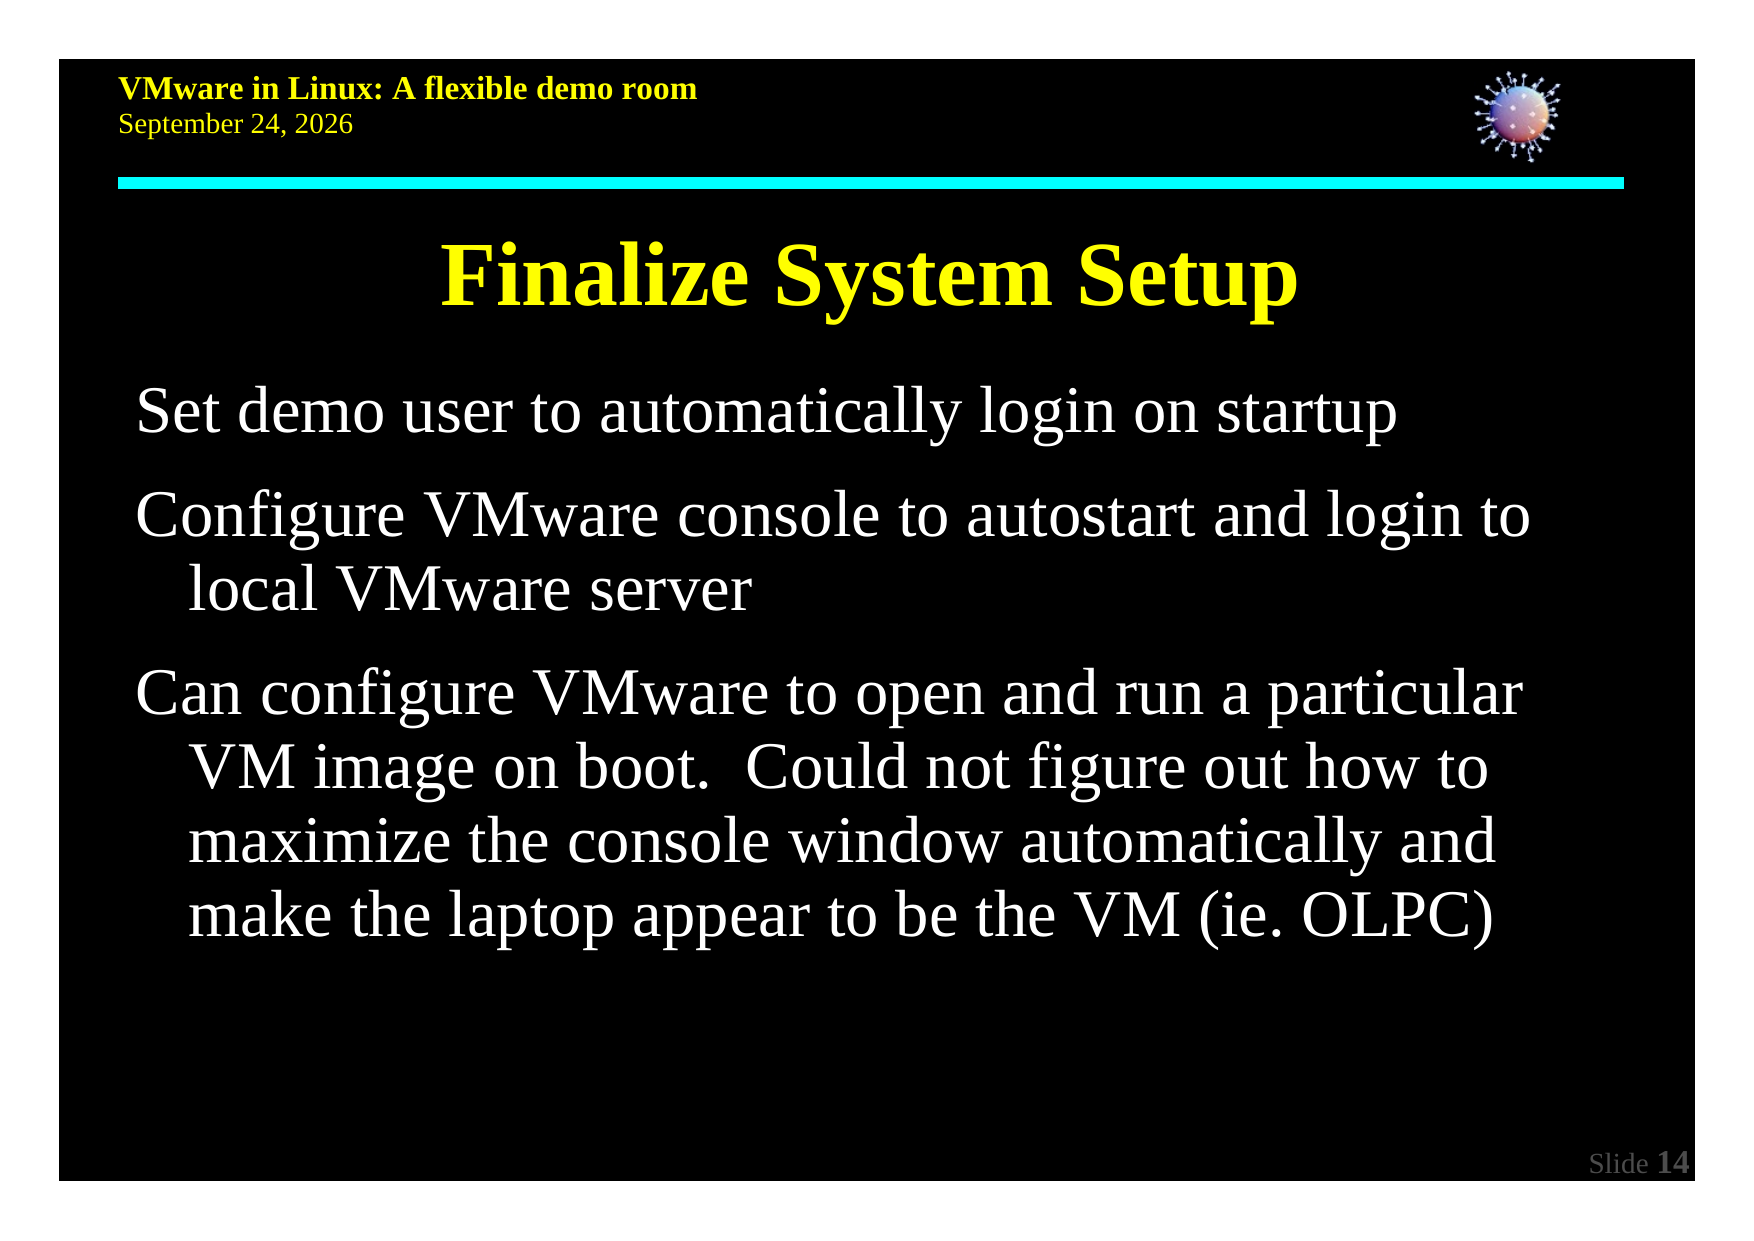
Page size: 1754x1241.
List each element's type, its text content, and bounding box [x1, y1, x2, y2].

list Set demo user to automatically login on startup Configure VMware console to autostart and login to local VMware server Can configure VMware to open and run a particular VM image on boot. Could not figure out how to maximize the console window automatically and make the laptop appear to be the VM (ie. OLPC) [118, 373, 1625, 1134]
picture [1464, 63, 1569, 174]
title Finalize System Setup [118, 200, 1625, 349]
